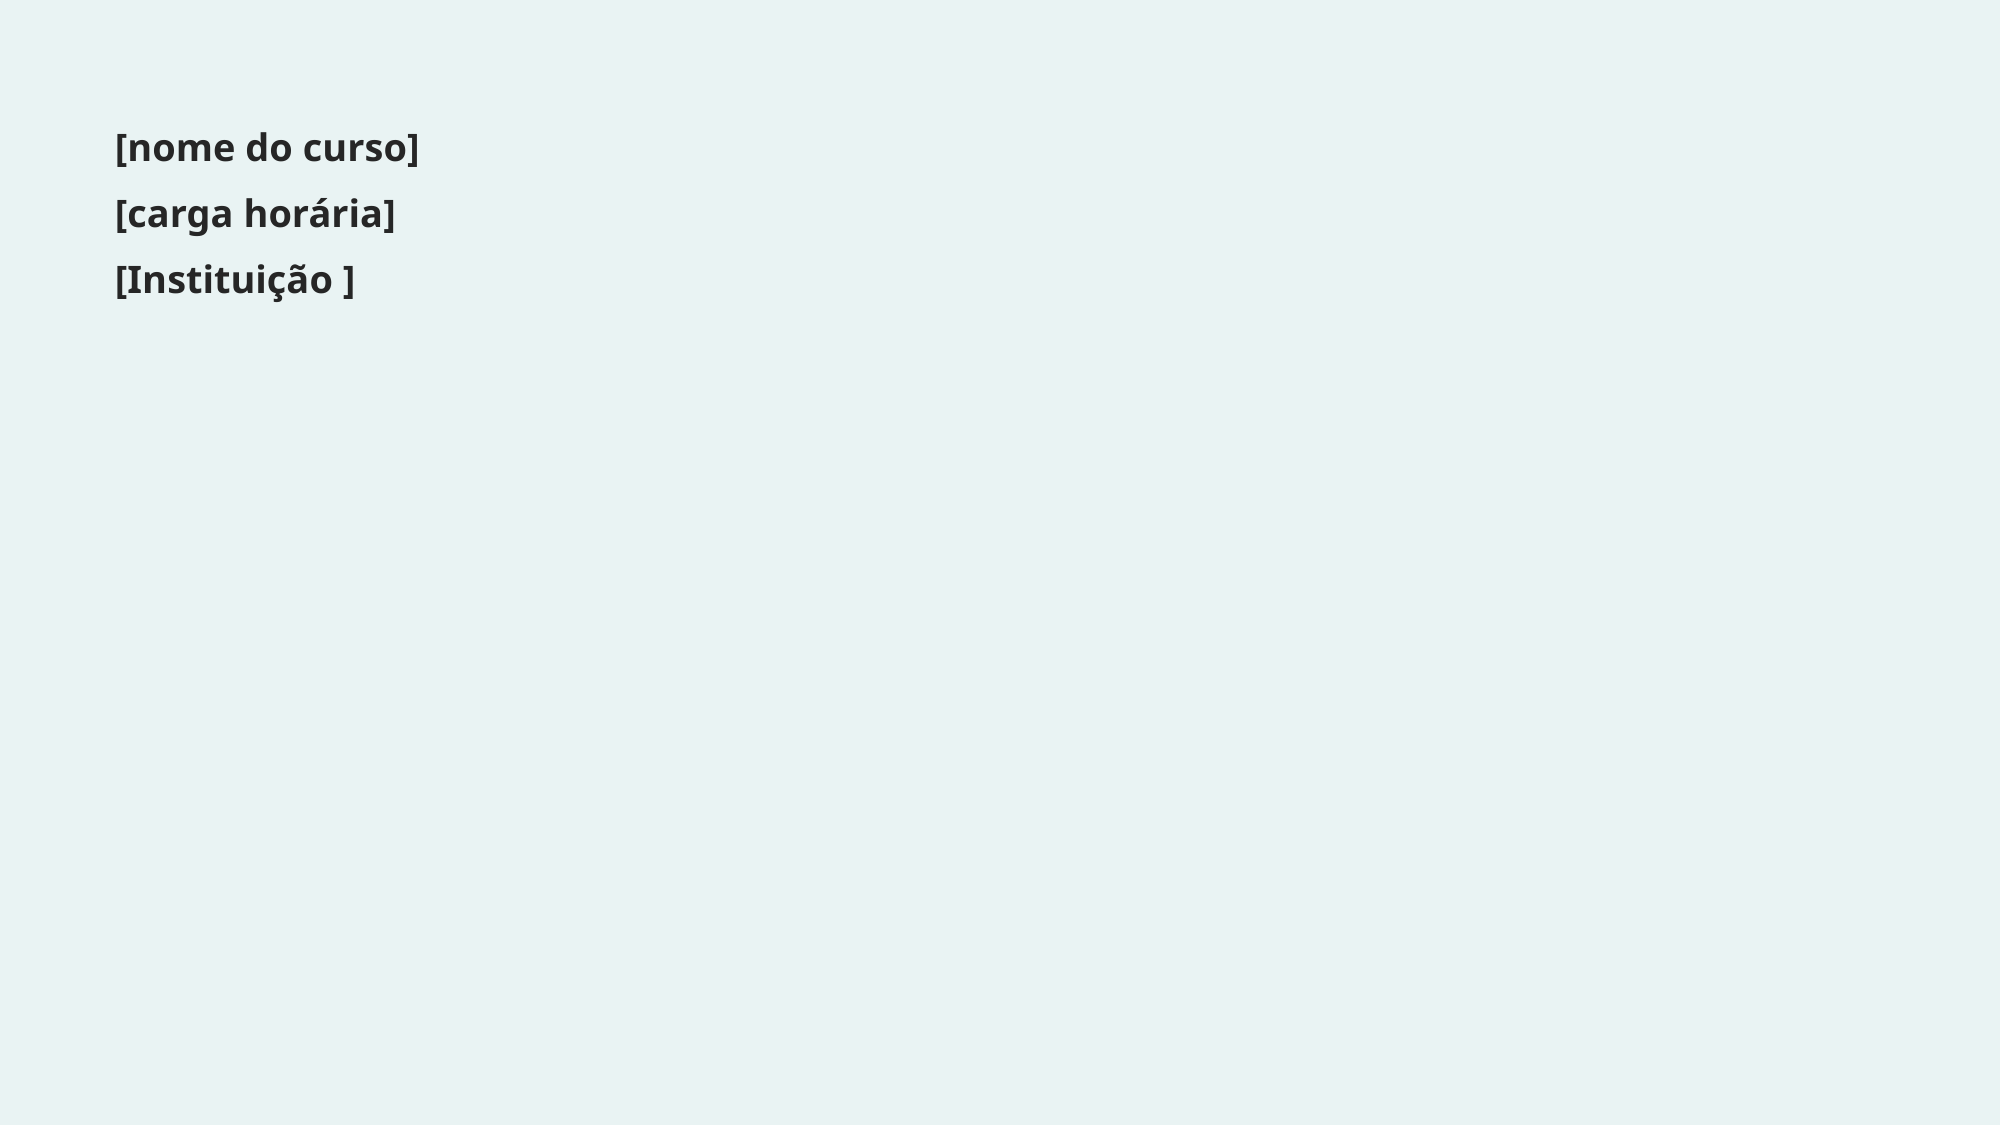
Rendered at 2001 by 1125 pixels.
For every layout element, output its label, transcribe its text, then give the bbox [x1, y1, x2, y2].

list [nome do curso] [carga horária] [Instituição ] [99, 109, 984, 309]
